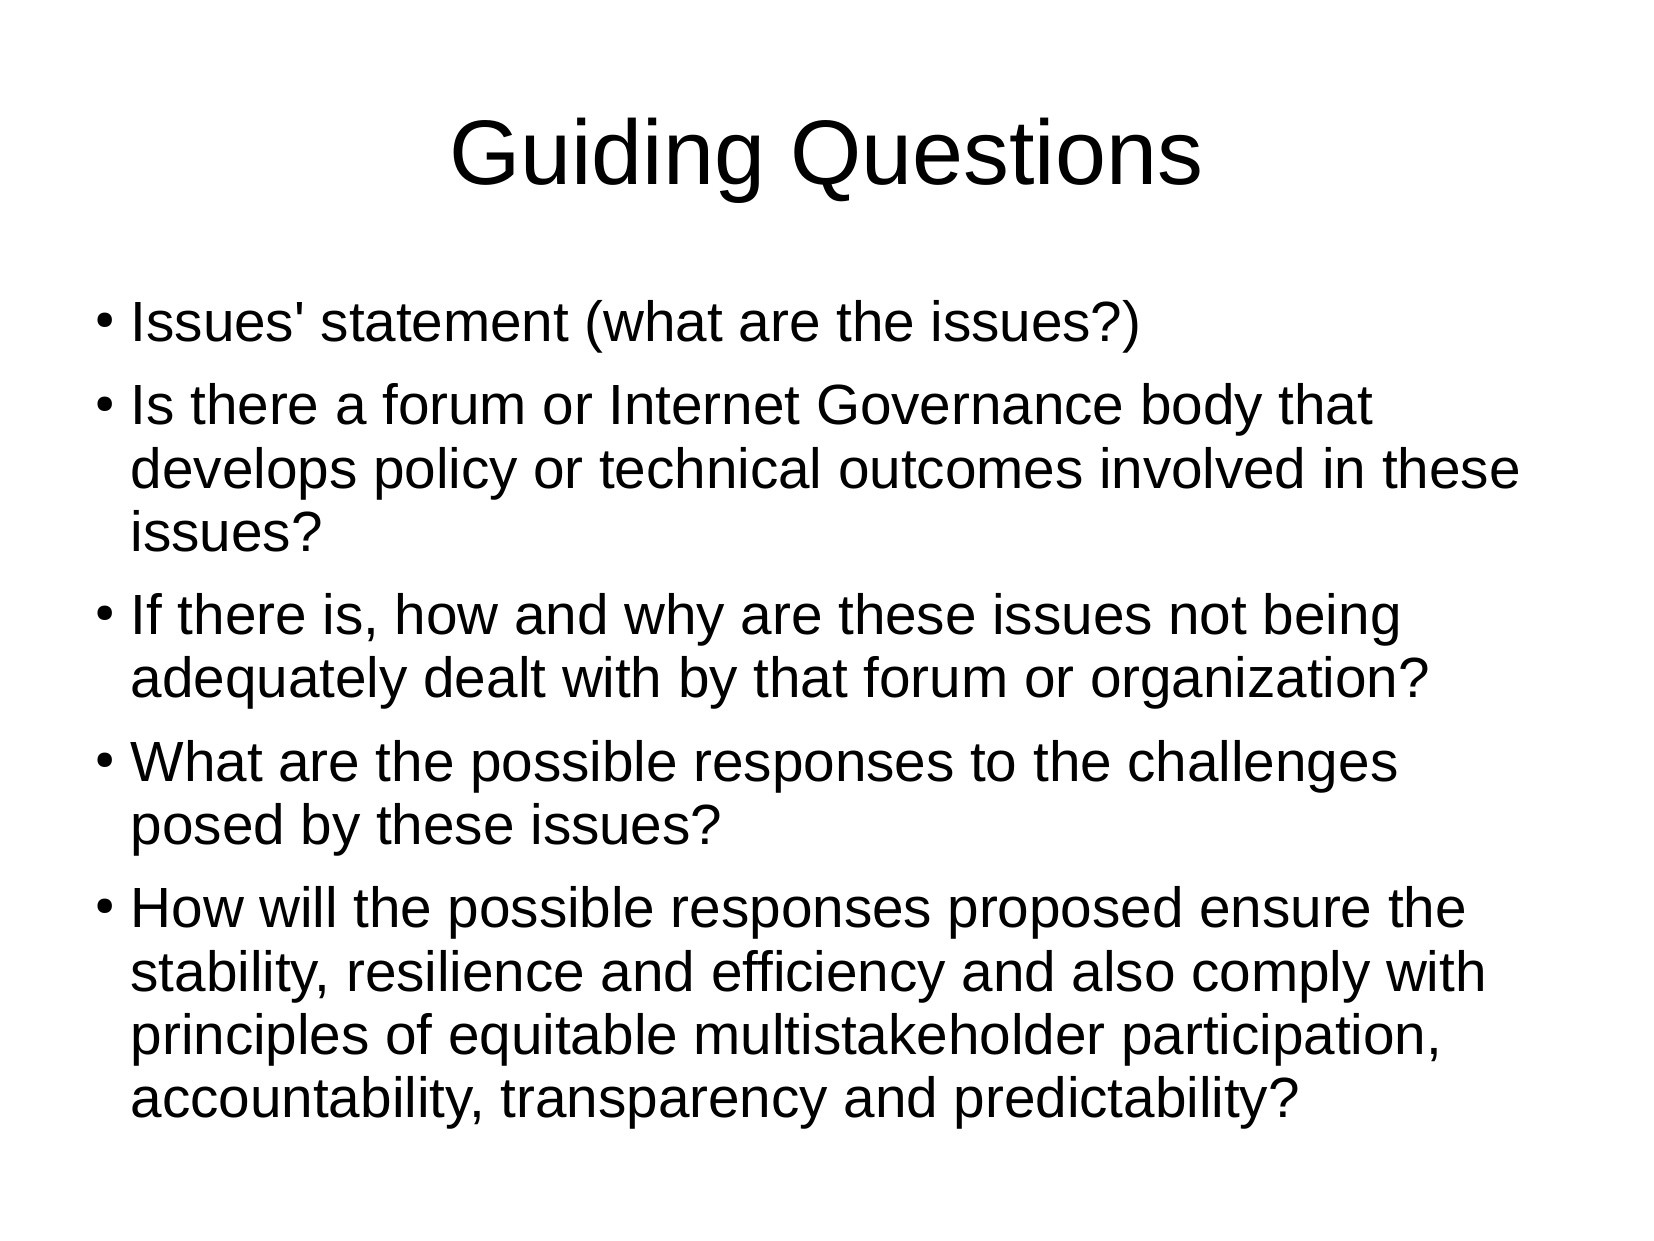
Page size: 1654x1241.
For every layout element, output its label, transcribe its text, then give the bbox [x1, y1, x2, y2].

list Issues' statement (what are the issues?) Is there a forum or Internet Governance body that develops policy or technical outcomes involved in these issues? If there is, how and why are these issues not being adequately dealt with by that forum or organization? What are the possible responses to the challenges posed by these issues? How will the possible responses proposed ensure the stability, resilience and efficiency and also comply with principles of equitable multistakeholder participation, accountability, transparency and predictability? [82, 290, 1538, 1146]
title Guiding Questions [82, 49, 1571, 257]
